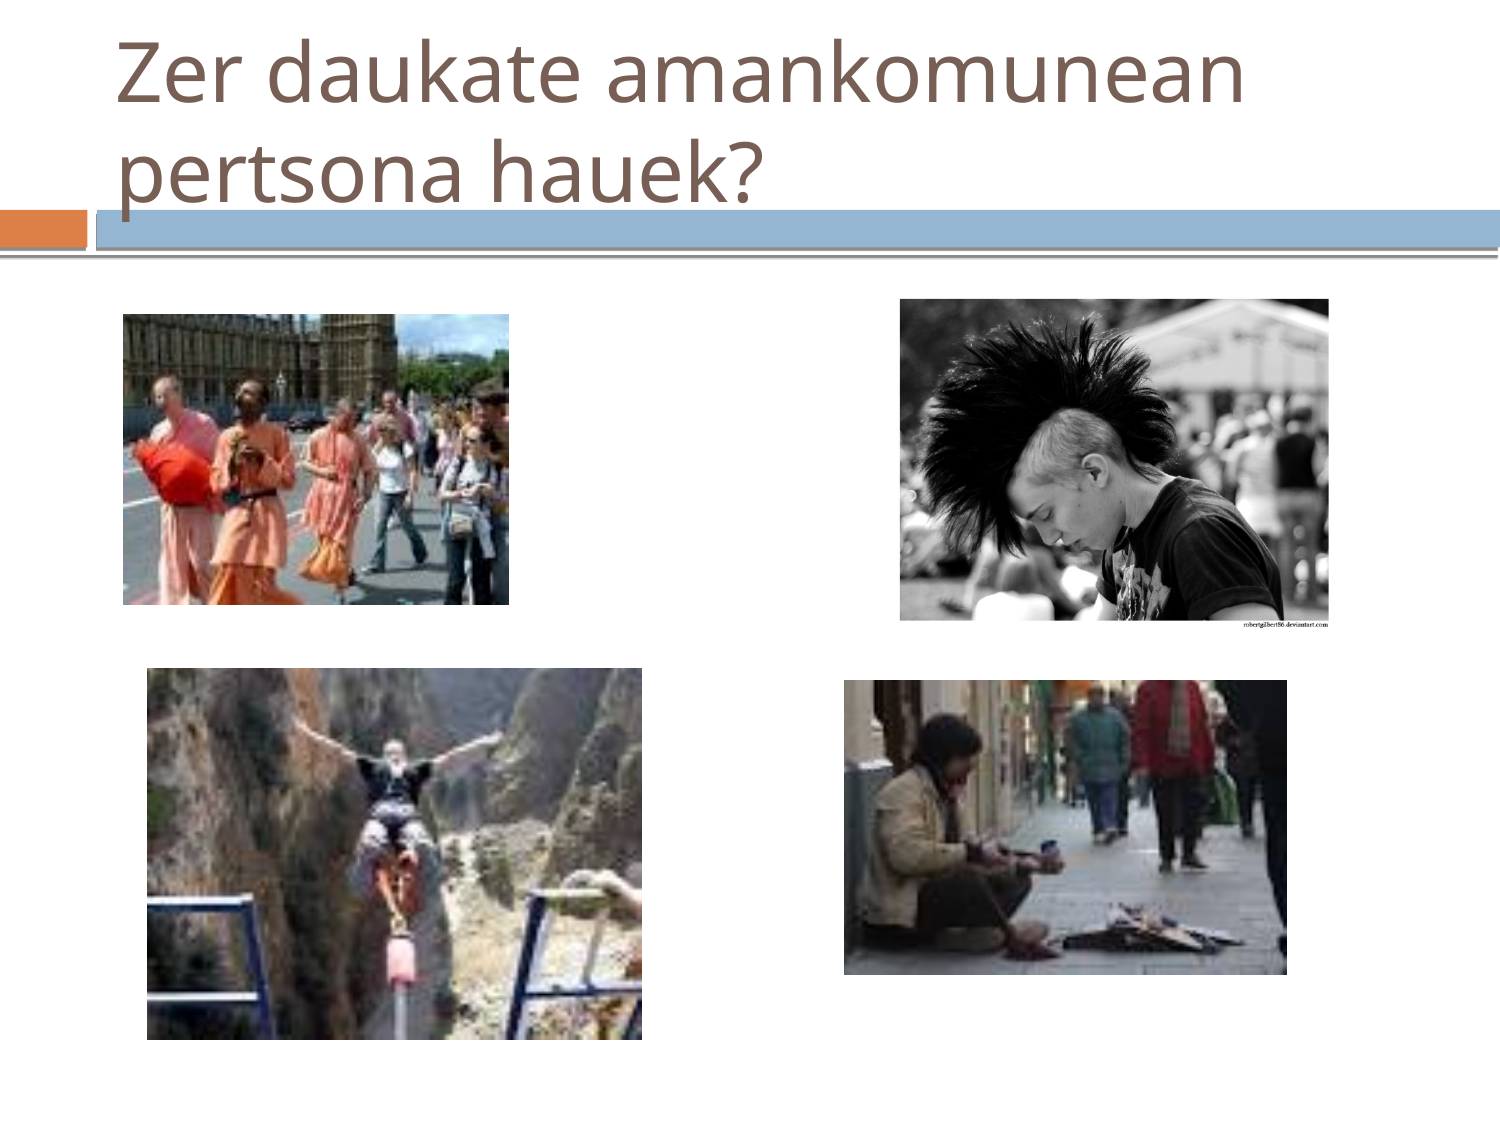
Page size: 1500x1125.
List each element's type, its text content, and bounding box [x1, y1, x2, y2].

picture [844, 680, 1287, 975]
picture [891, 290, 1337, 629]
title Zer daukate amankomunean pertsona hauek? [100, 37, 1438, 200]
picture [123, 314, 509, 605]
picture [147, 668, 642, 1040]
